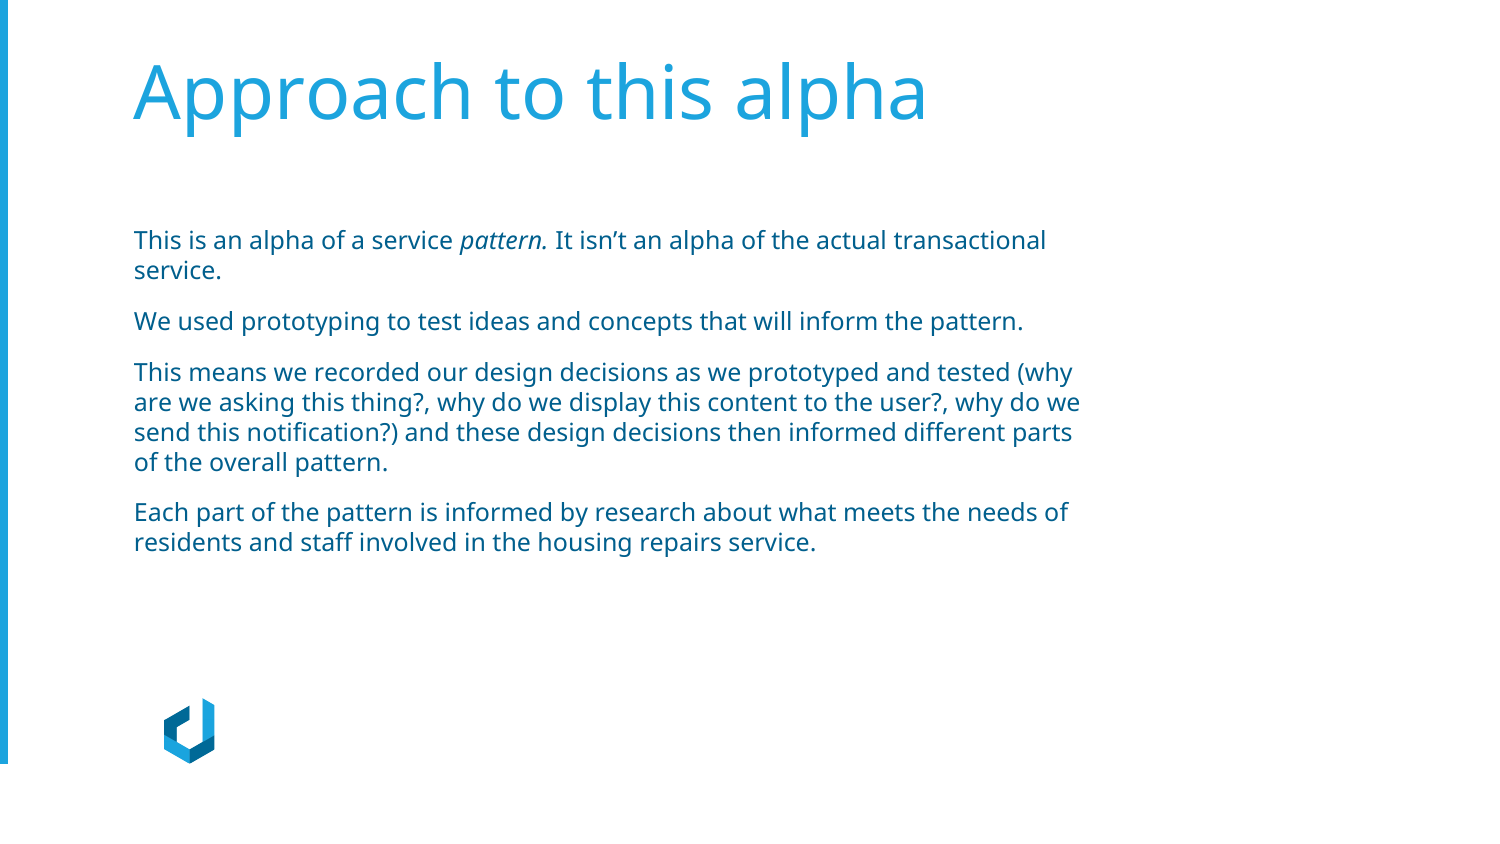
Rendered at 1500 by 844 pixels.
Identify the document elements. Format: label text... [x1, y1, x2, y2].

text_box This is an alpha of a service pattern. It isn’t an alpha of the actual transactional service. We used prototyping to test ideas and concepts that will inform the pattern. This means we recorded our design decisions as we prototyped and tested (why are we asking this thing?, why do we display this content to the user?, why do we send this notification?) and these design decisions then informed different parts of the overall pattern. Each part of the pattern is informed by research about what meets the needs of residents and staff involved in the housing repairs service. [118, 209, 1111, 634]
text_box Approach to this alpha [118, 29, 1328, 127]
